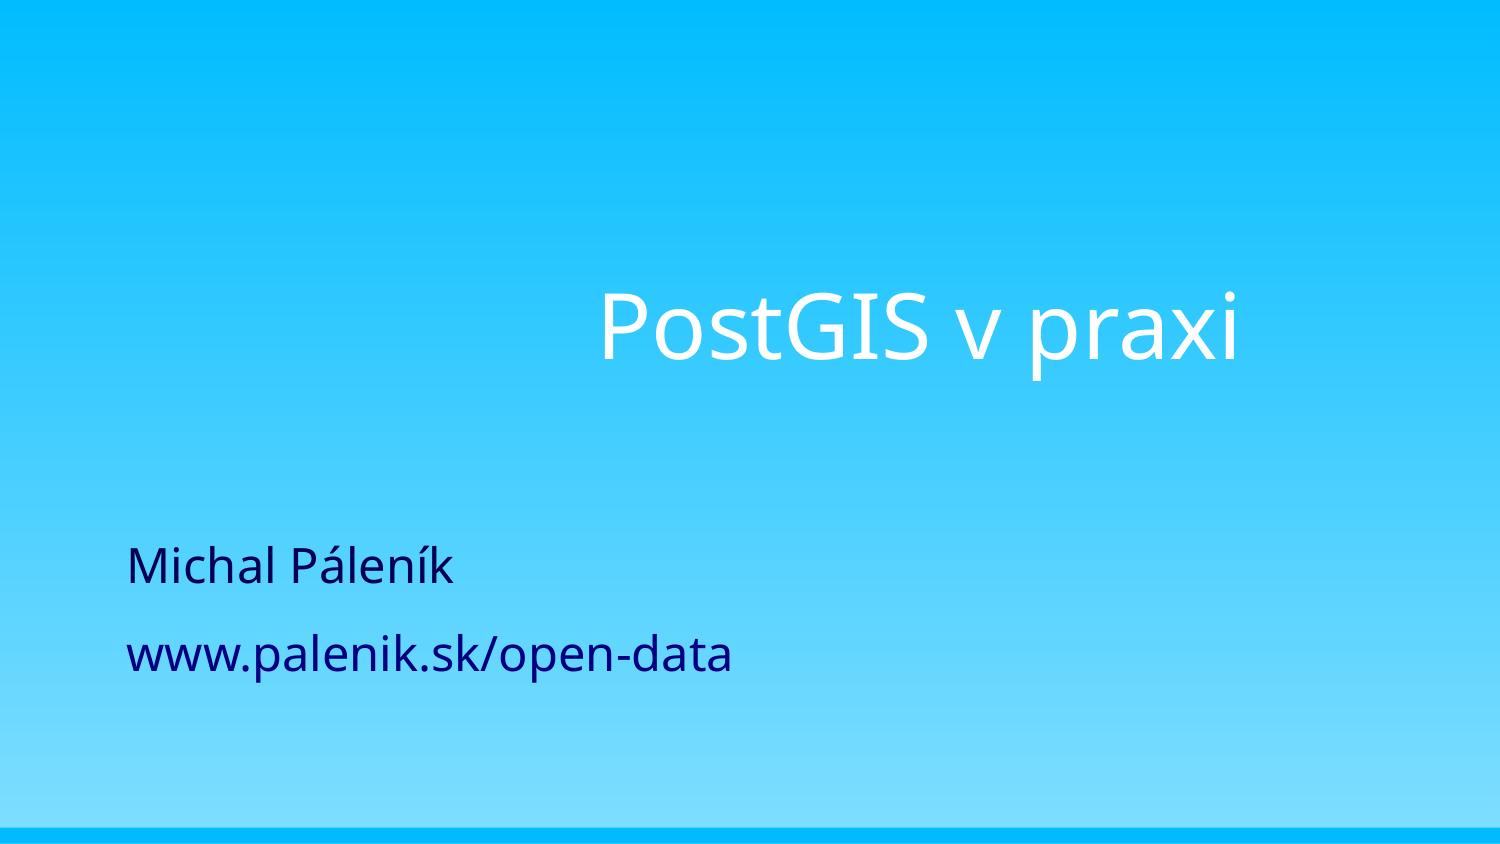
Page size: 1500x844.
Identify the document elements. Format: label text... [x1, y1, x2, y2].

title PostGIS v praxi [460, 177, 1378, 472]
list Michal Páleník www.palenik.sk/open-data [75, 531, 1425, 687]
